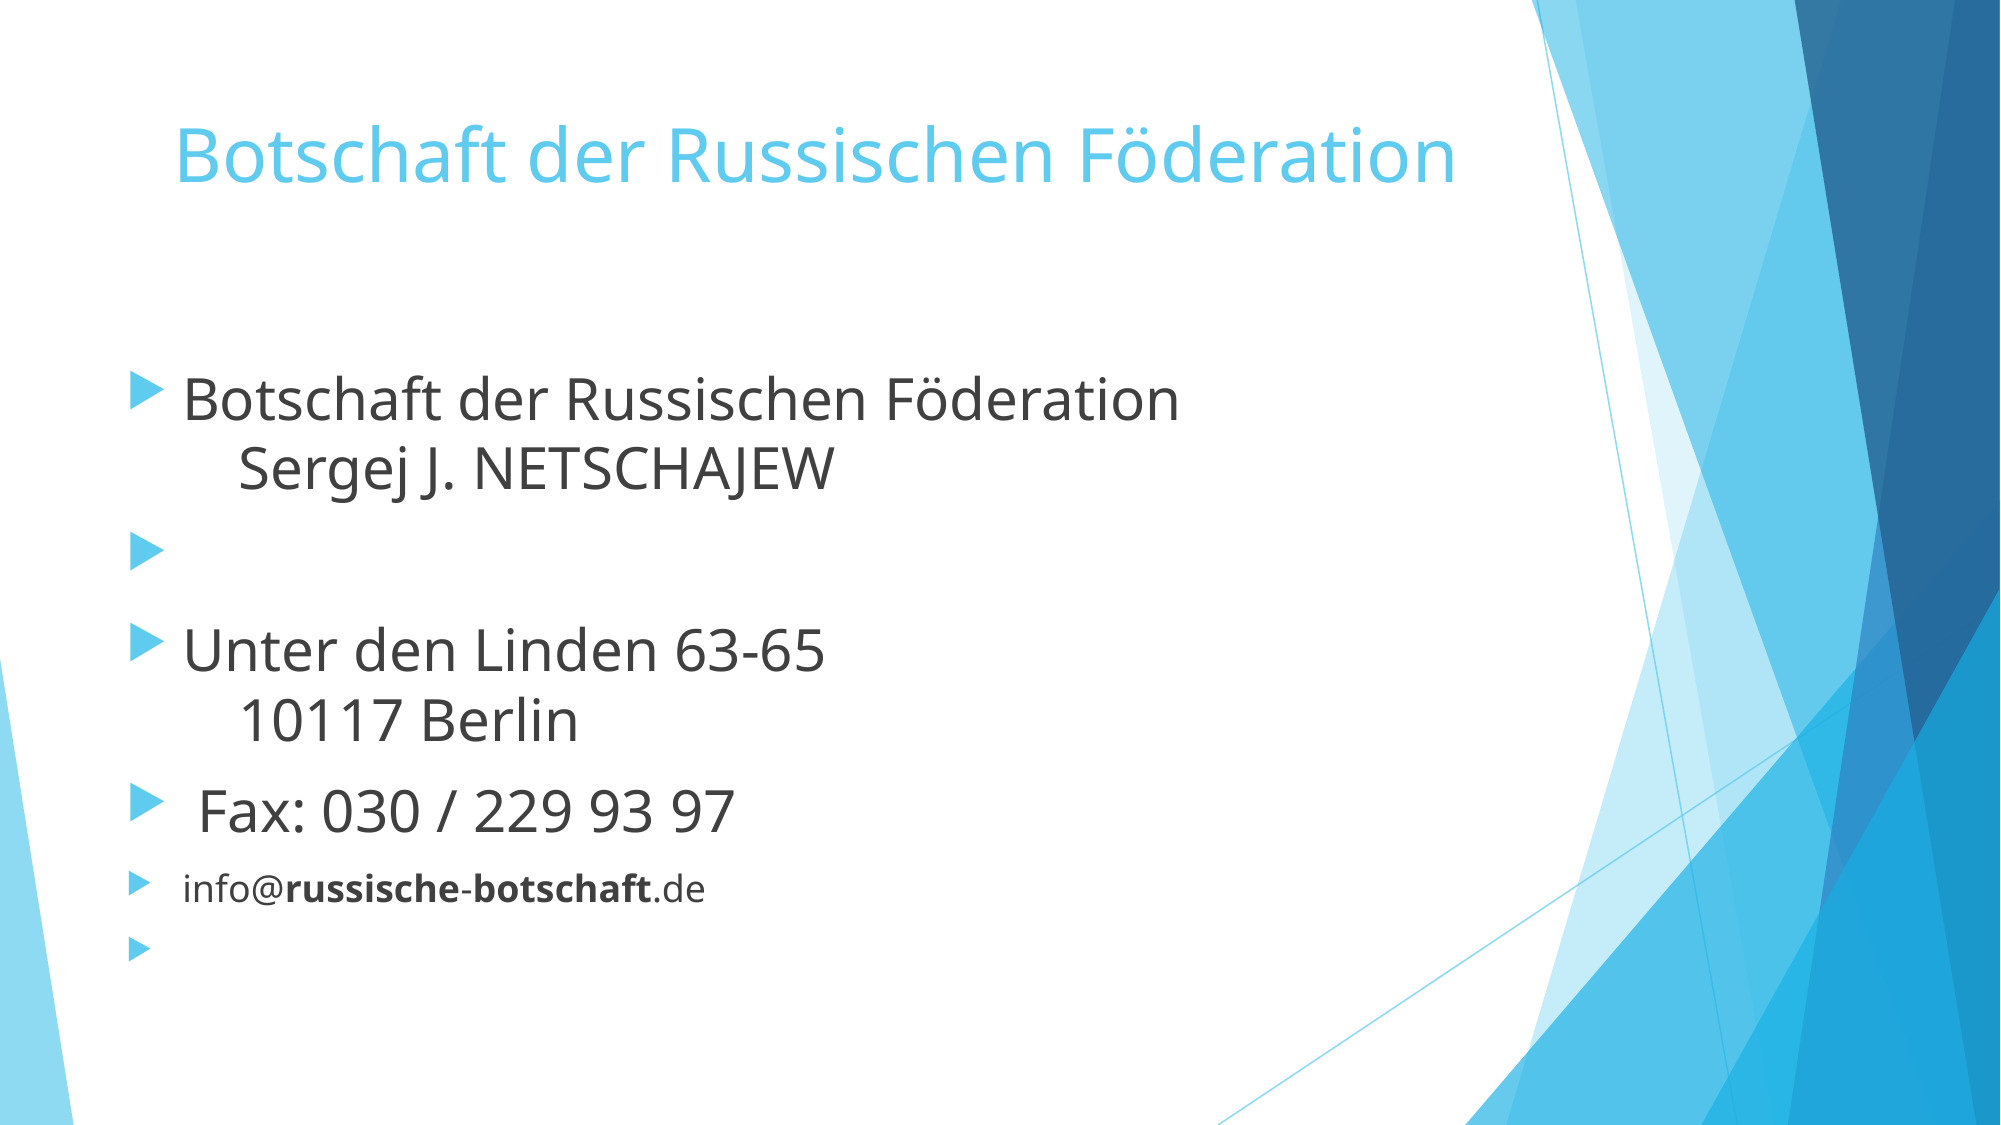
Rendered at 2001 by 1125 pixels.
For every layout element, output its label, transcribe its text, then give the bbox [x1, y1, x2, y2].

title Botschaft der Russischen Föderation [111, 99, 1522, 317]
list Botschaft der Russischen Föderation Sergej J. NETSCHAJEW Unter den Linden 63-65 10117 Berlin Fax: 030 / 229 93 97 info@russische-botschaft.de [111, 354, 1522, 992]
